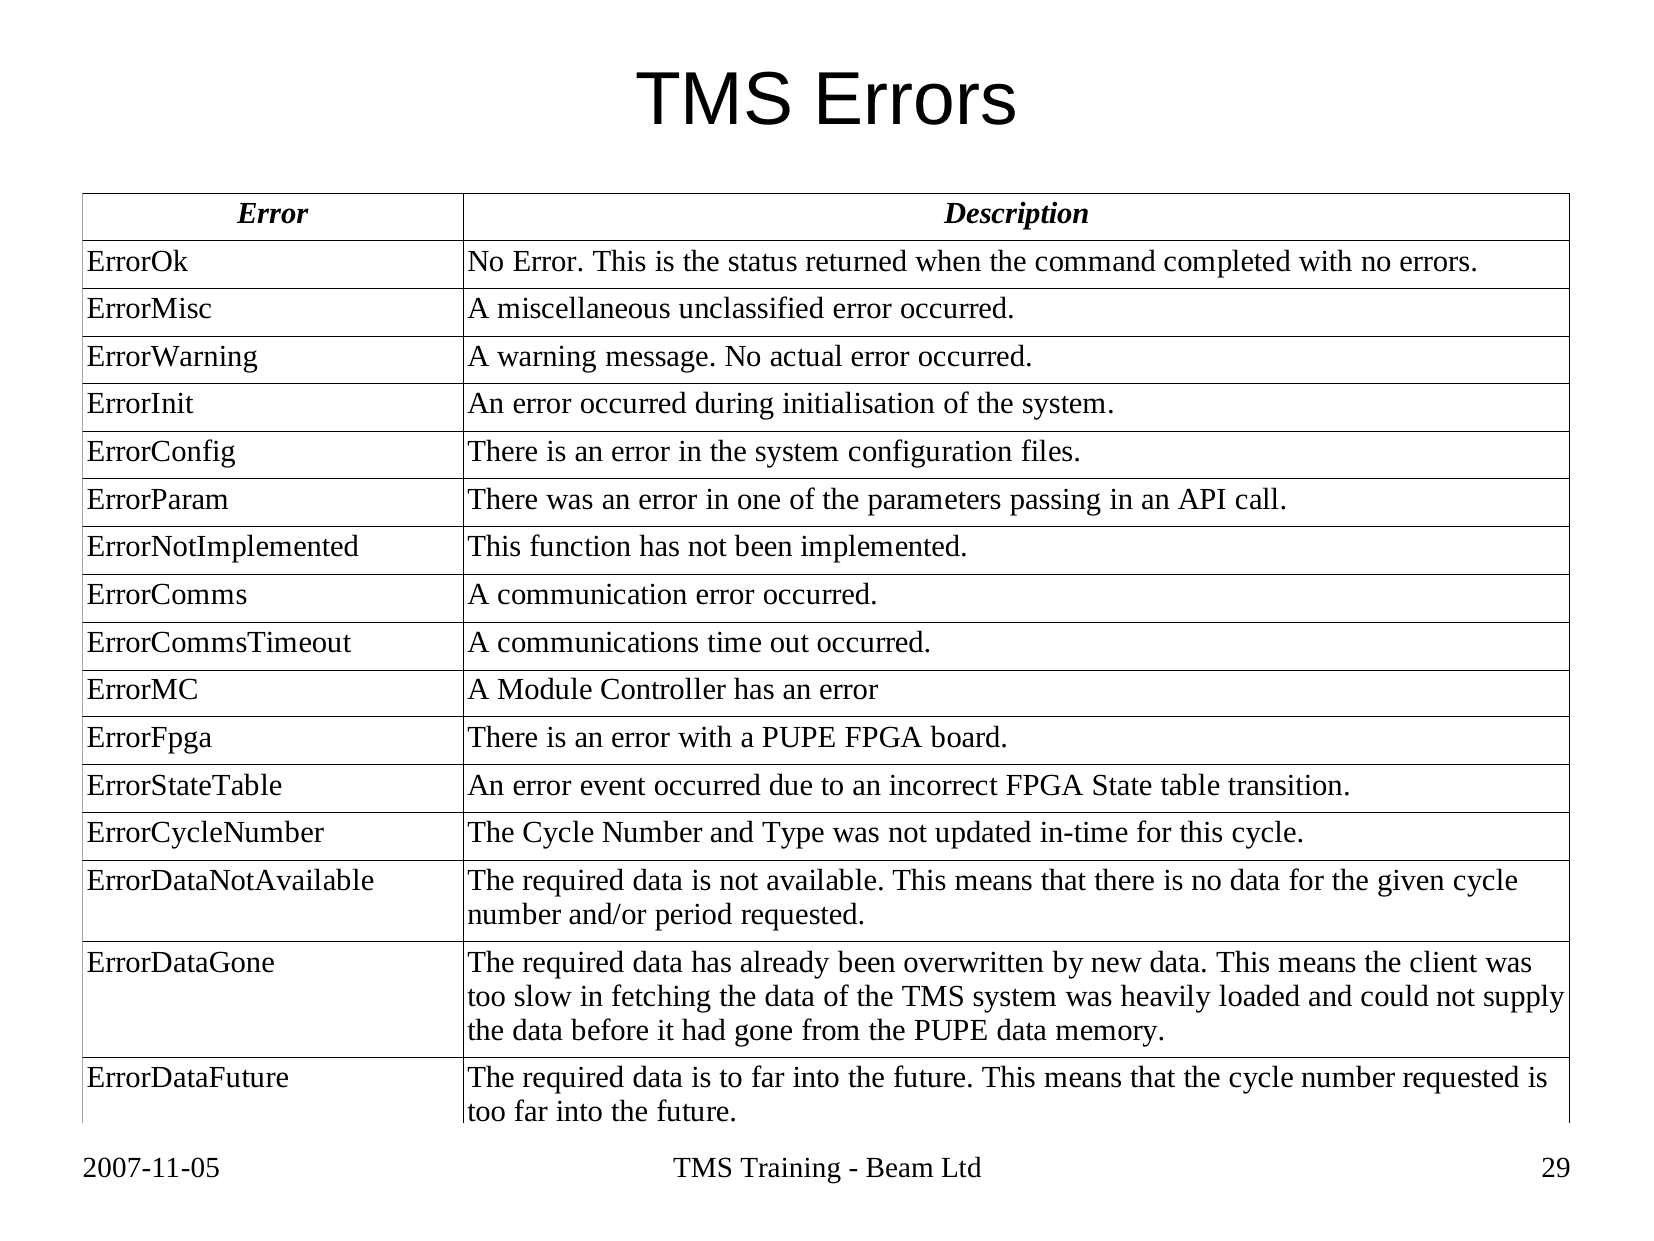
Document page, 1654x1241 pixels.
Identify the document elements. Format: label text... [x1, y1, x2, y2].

chart [82, 177, 1570, 1123]
title TMS Errors [82, 49, 1571, 148]
